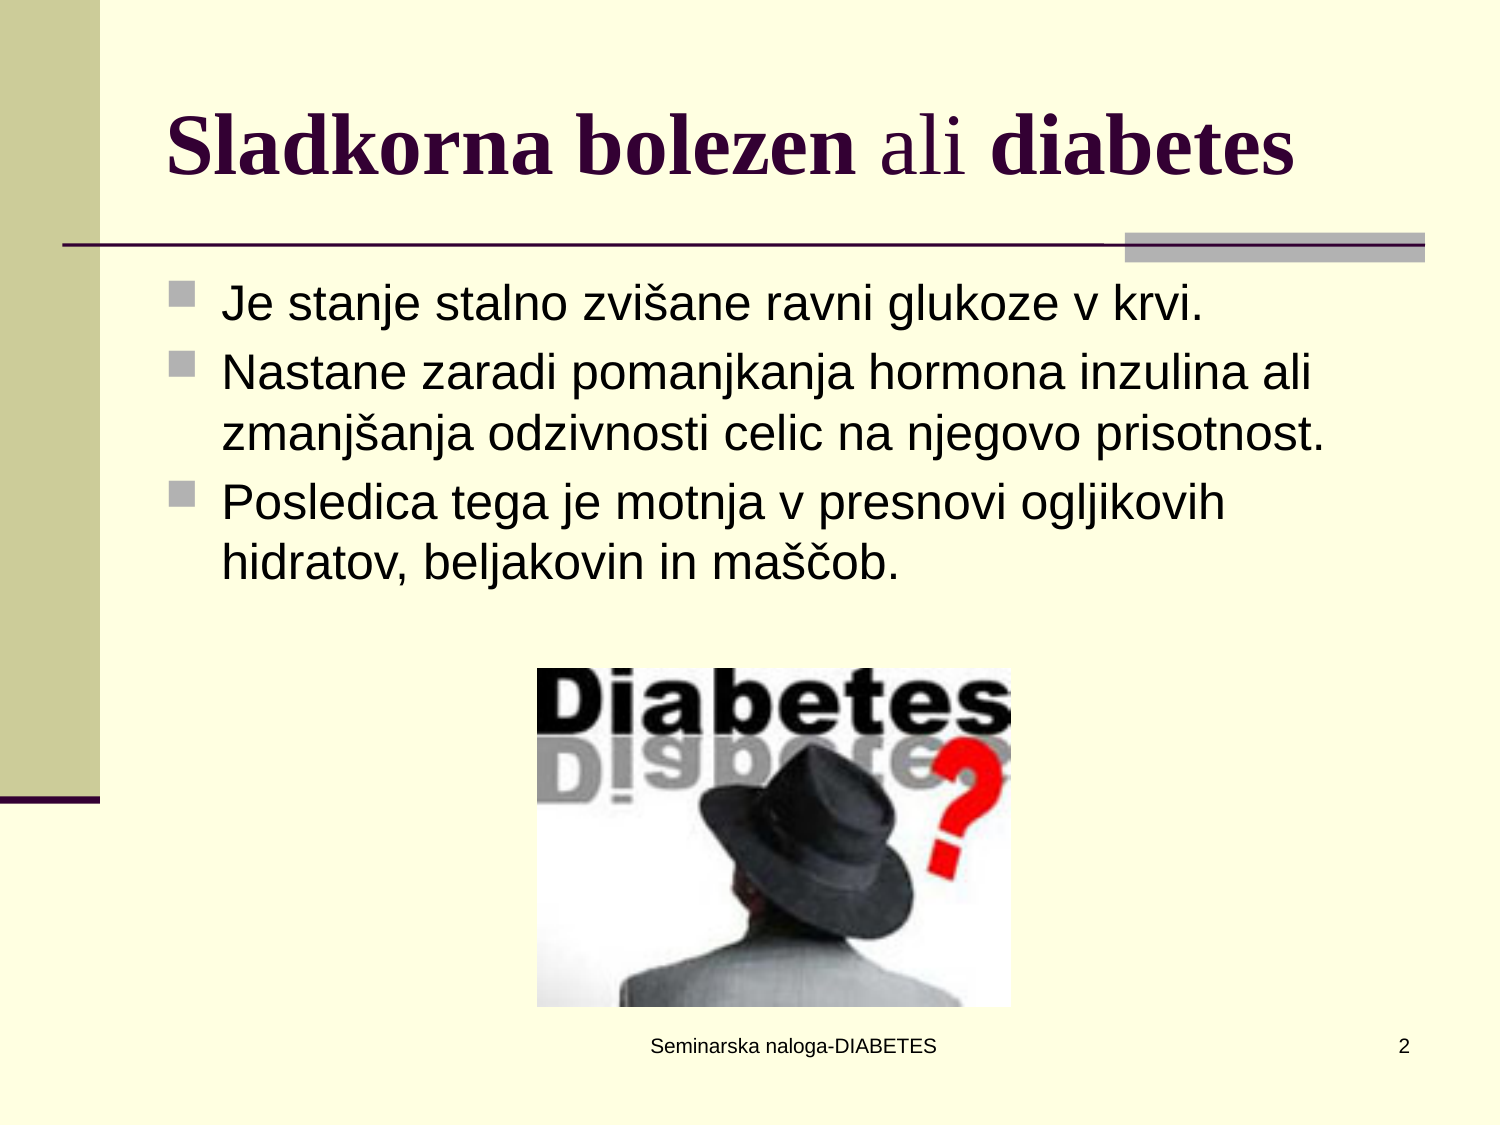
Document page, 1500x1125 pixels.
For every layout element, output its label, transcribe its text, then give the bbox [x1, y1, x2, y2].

footer Seminarska naloga-DIABETES [549, 1025, 1038, 1100]
list Je stanje stalno zvišane ravni glukoze v krvi. Nastane zaradi pomanjkanja hormona inzulina ali zmanjšanja odzivnosti celic na njegovo prisotnost. Posledica tega je motnja v presnovi ogljikovih hidratov, beljakovin in maščob. [150, 262, 1425, 1006]
picture [537, 668, 1011, 1007]
title Sladkorna bolezen ali diabetes [150, 45, 1425, 234]
slide_number <number> [1112, 1025, 1425, 1100]
